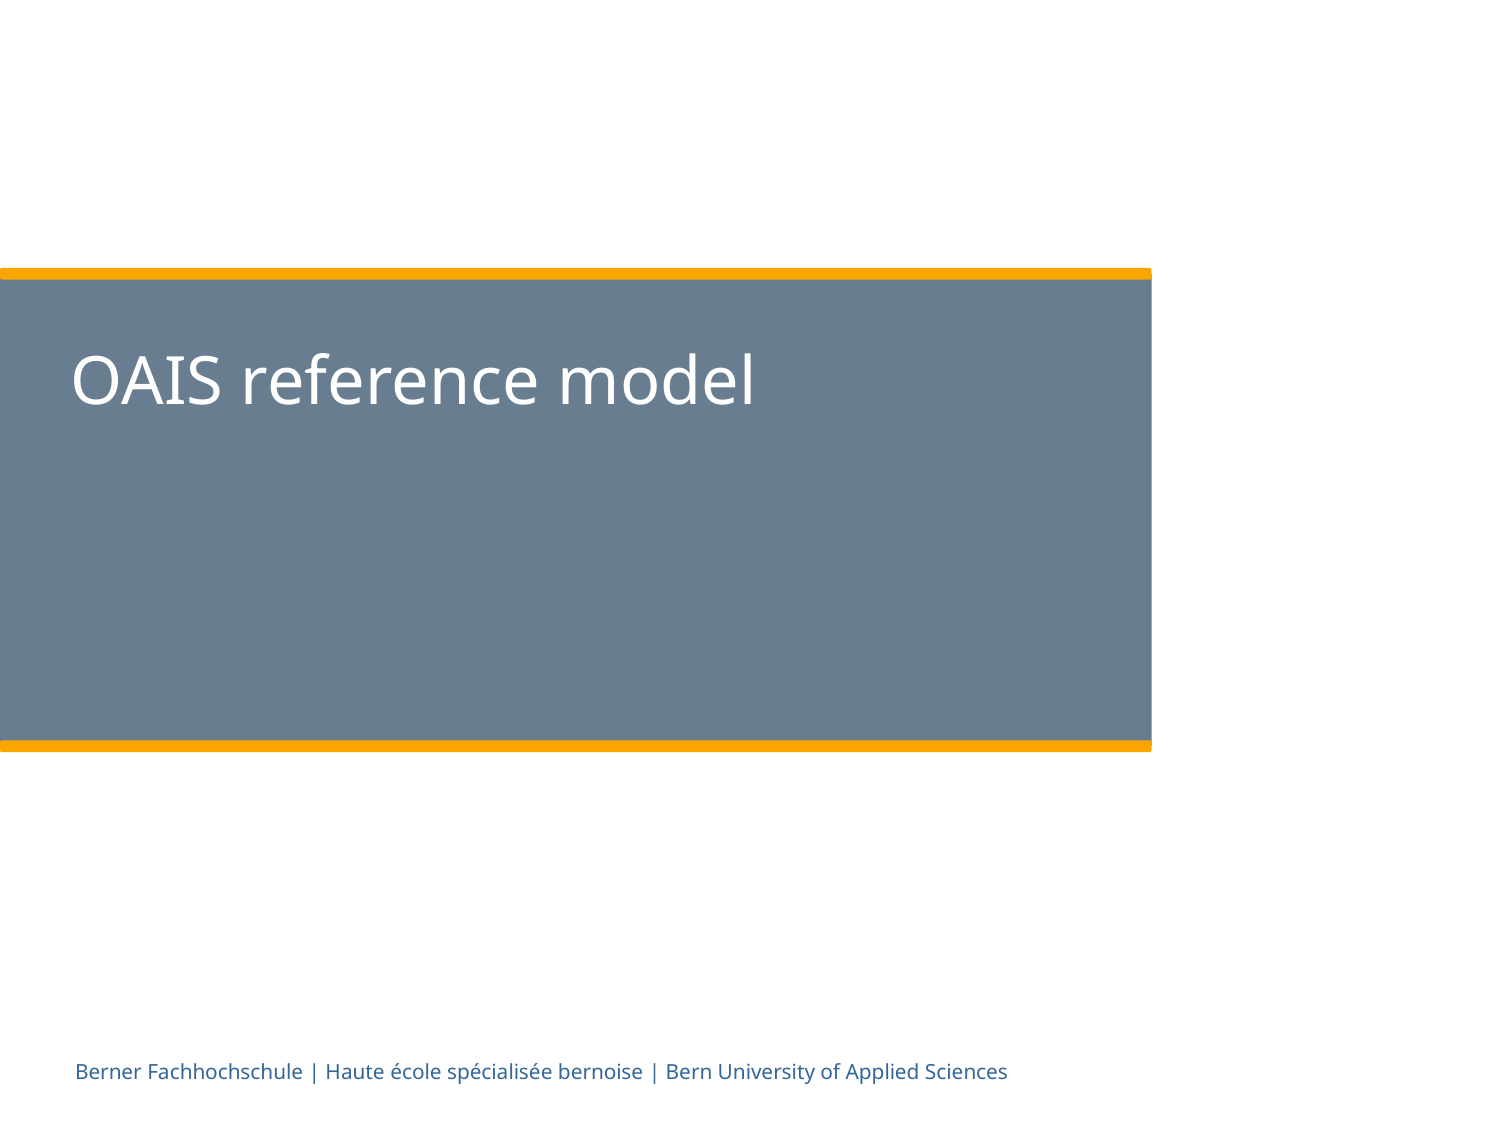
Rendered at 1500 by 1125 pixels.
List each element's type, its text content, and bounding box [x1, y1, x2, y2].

title OAIS reference model [70, 276, 1152, 481]
